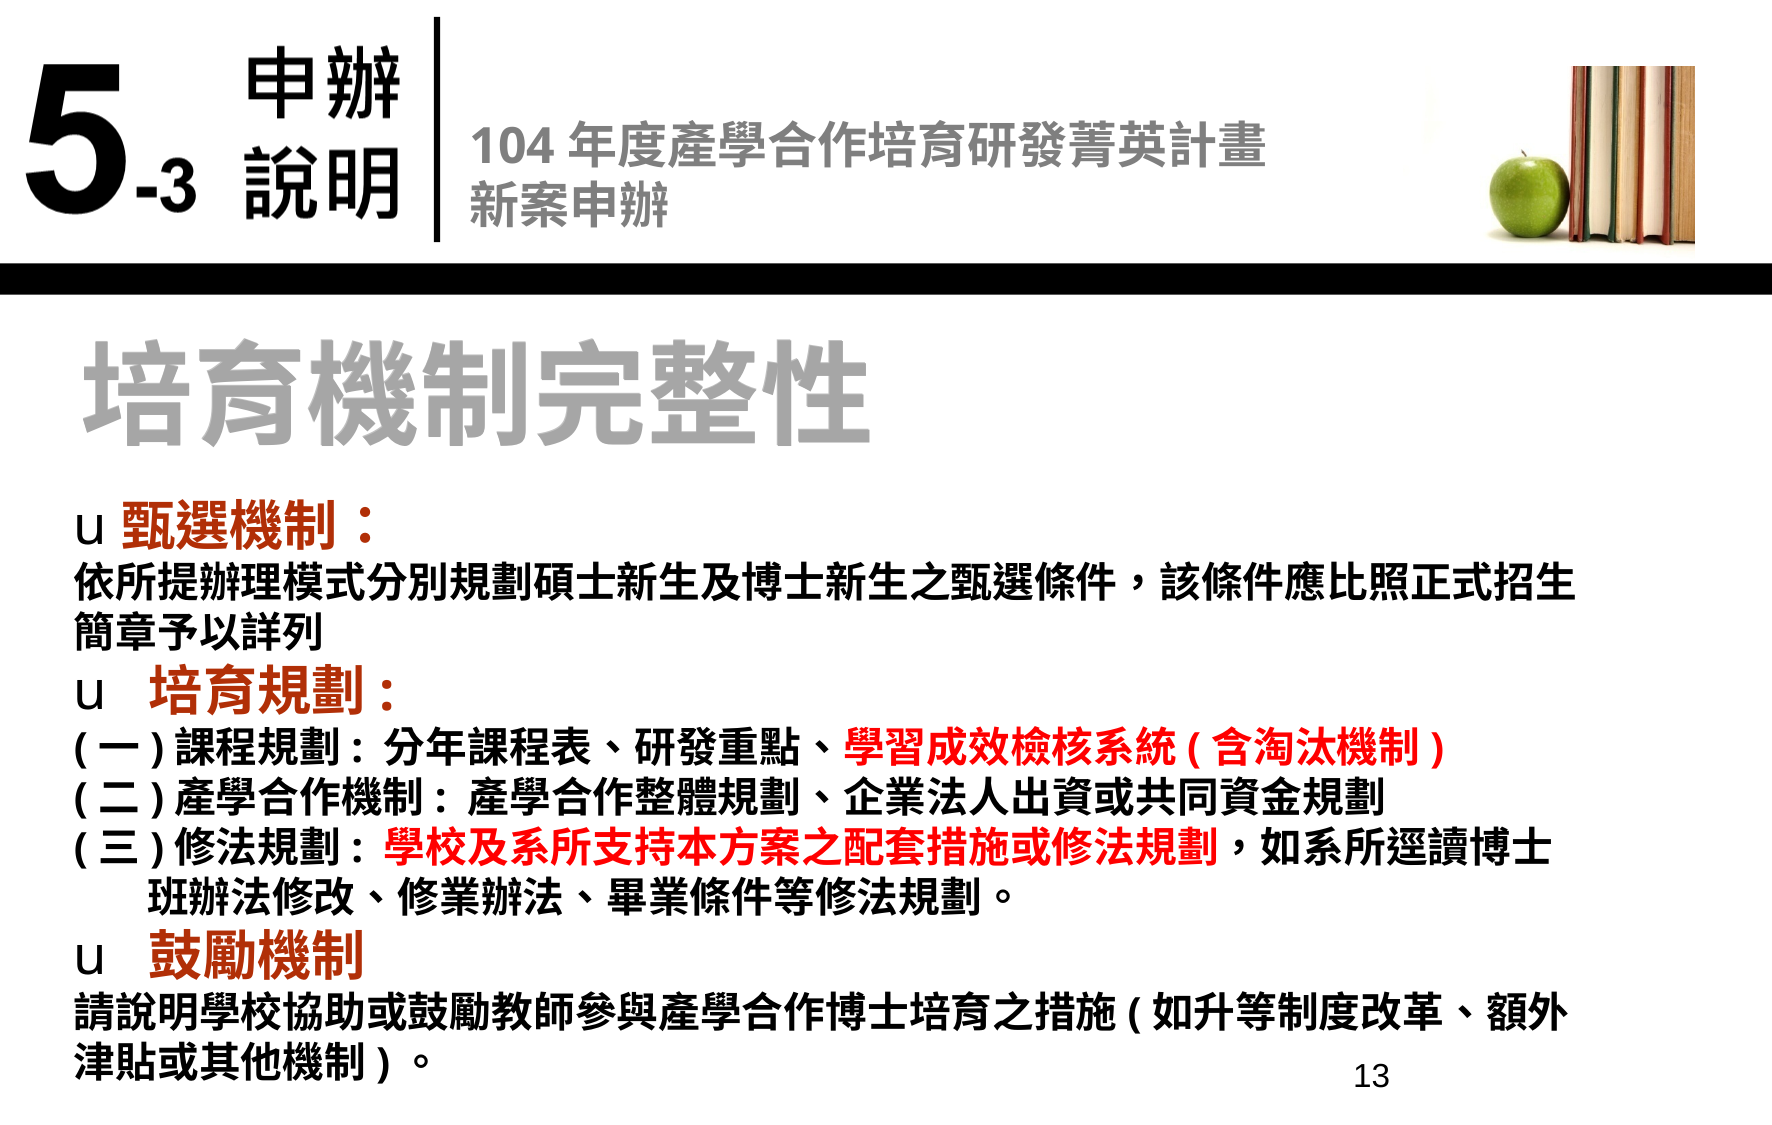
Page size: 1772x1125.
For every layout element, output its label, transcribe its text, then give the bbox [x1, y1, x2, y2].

picture [1, 0, 447, 385]
text_box 甄選機制： 依所提辦理模式分別規劃碩士新生及博士新生之甄選條件，該條件應比照正式招生簡章予以詳列 培育規劃: (一)課程規劃: 分年課程表、研發重點、學習成效檢核系統(含淘汰機制) (二)產學合作機制: 產學合作整體規劃、企業法人出資或共同資金規劃 (三)修法規劃: 學校及系所支持本方案之配套措施或修法規劃，如系所逕讀博士班辦法修改、修業辦法、畢業條件等修法規劃。 鼓勵機制 請說明學校協助或鼓勵教師參與產學合作博士培育之措施(如升等制度改革、額外津貼或其他機制)。 [59, 483, 1601, 1100]
picture [1403, 66, 1695, 261]
text_box 13 [1338, 1046, 1752, 1125]
text_box 104年度產學合作培育研發菁英計畫 新案申辦 [455, 106, 1341, 241]
text_box 培育機制完整性 [66, 316, 890, 466]
